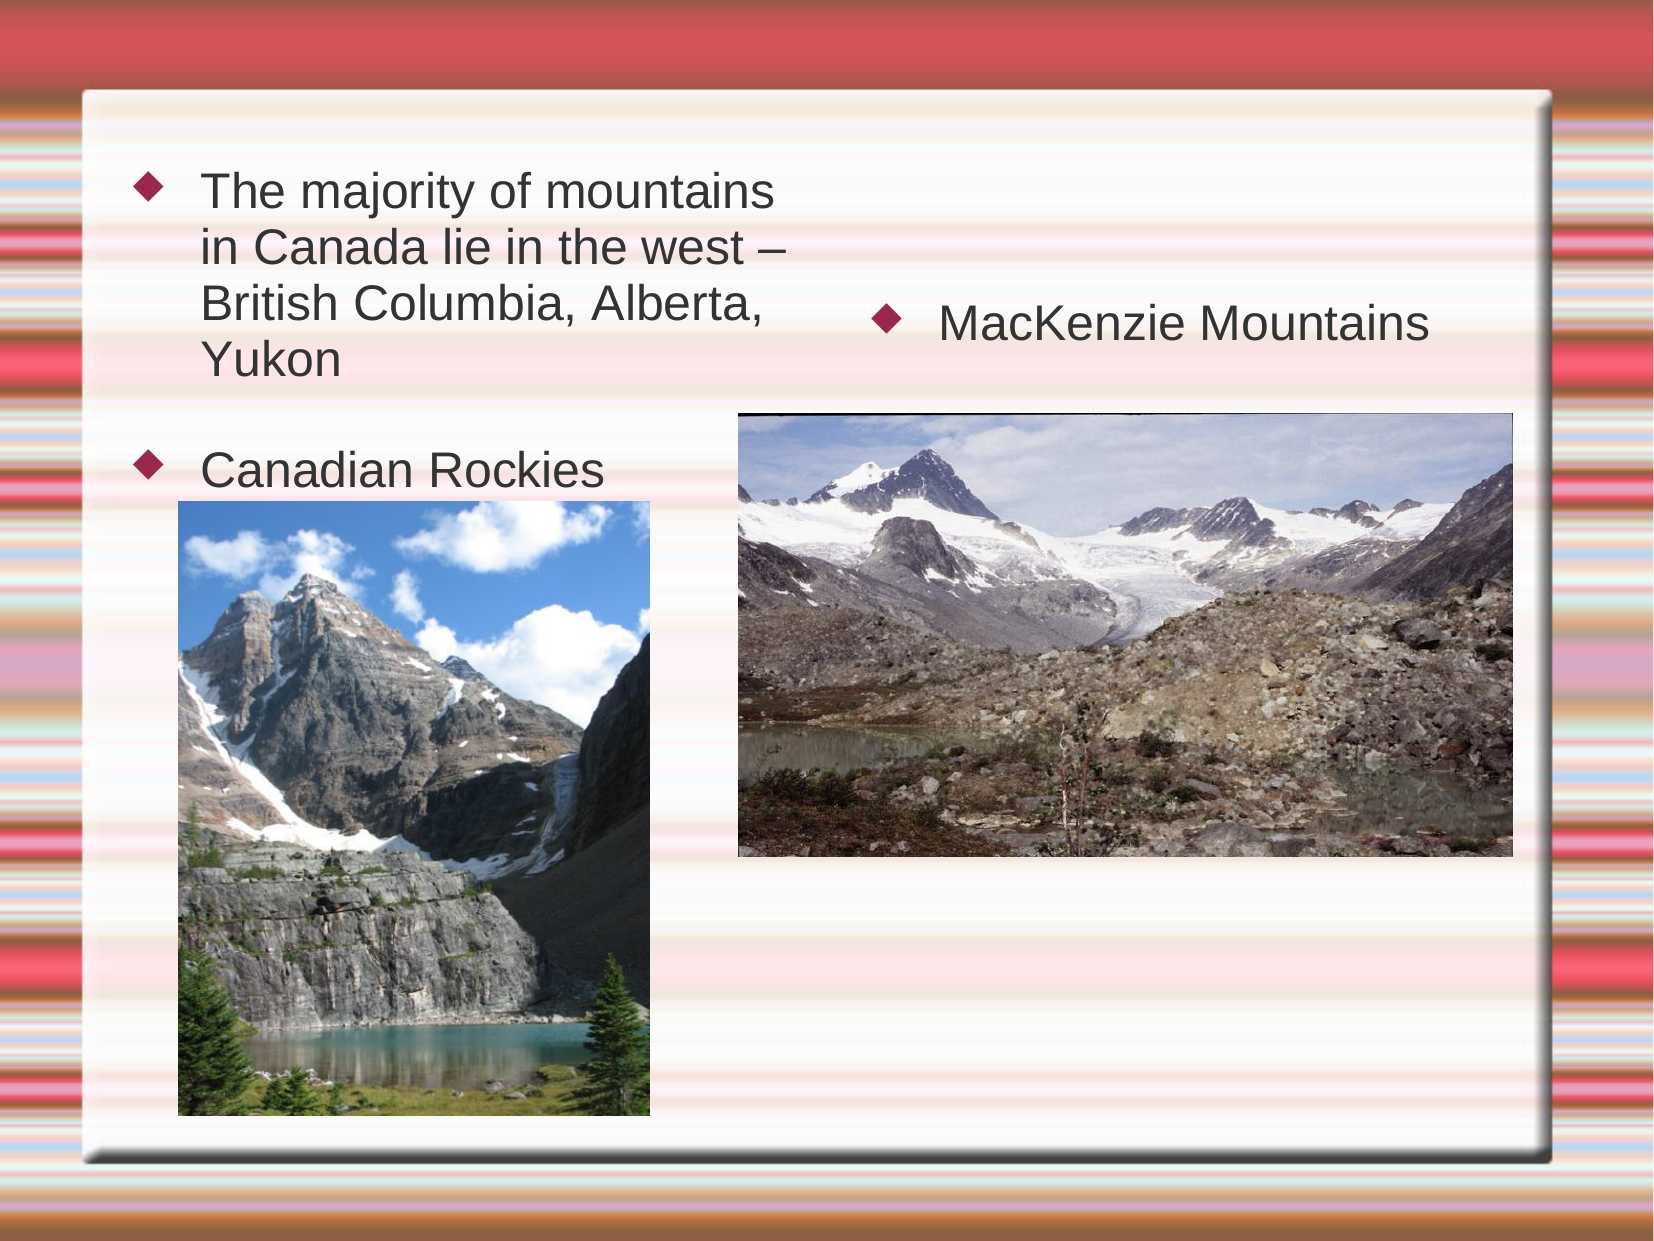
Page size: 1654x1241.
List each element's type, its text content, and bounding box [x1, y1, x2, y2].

list The majority of mountains in Canada lie in the west – British Columbia, Alberta, Yukon Canadian Rockies [118, 163, 792, 945]
list MacKenzie Mountains [856, 295, 1531, 1192]
picture [0, 0, 1654, 1241]
